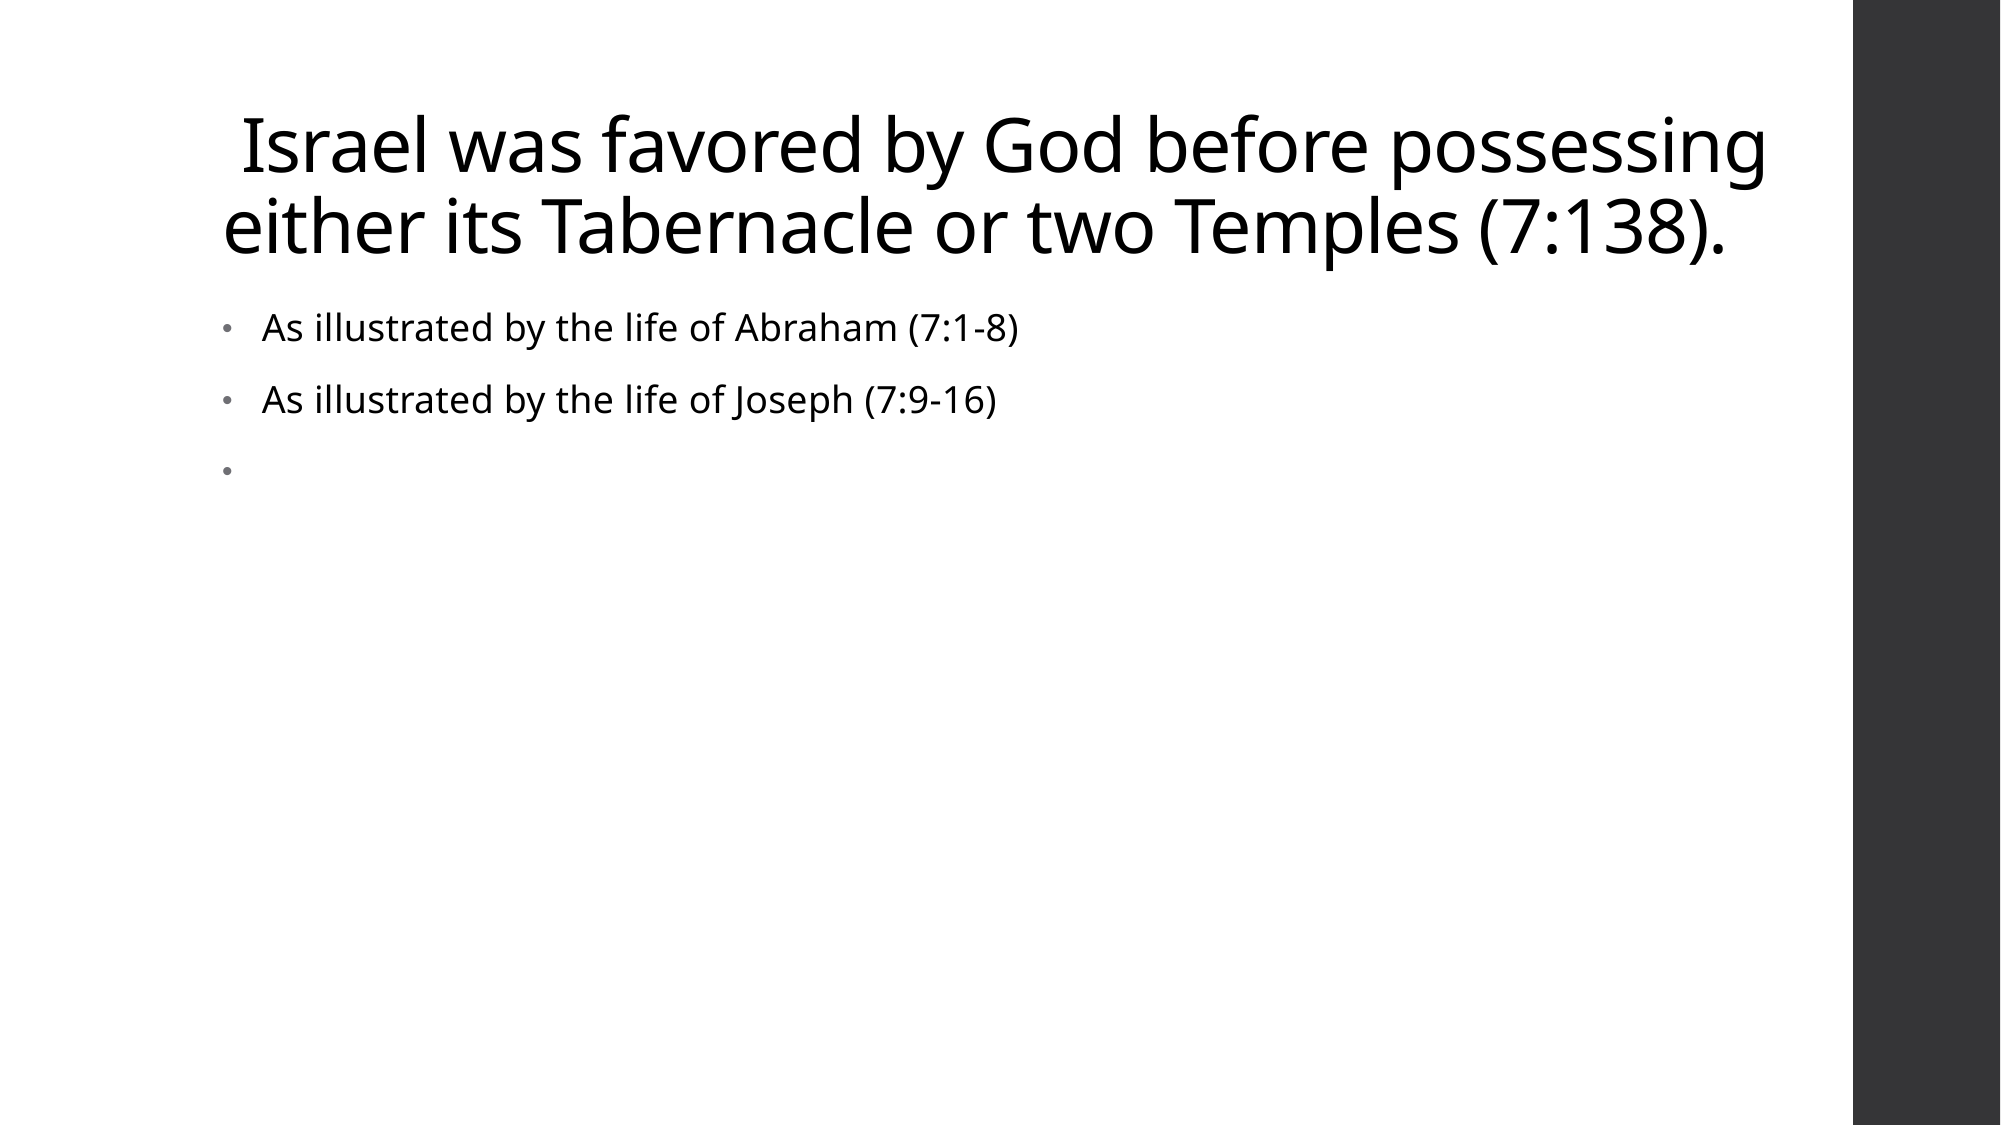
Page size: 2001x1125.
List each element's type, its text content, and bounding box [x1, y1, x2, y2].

list As illustrated by the life of Abraham (7:1-8) As illustrated by the life of Joseph (7:9-16) [206, 299, 1617, 1014]
title Israel was favored by God before possessing either its Tabernacle or two Temples (7:138). [206, 60, 1797, 278]
